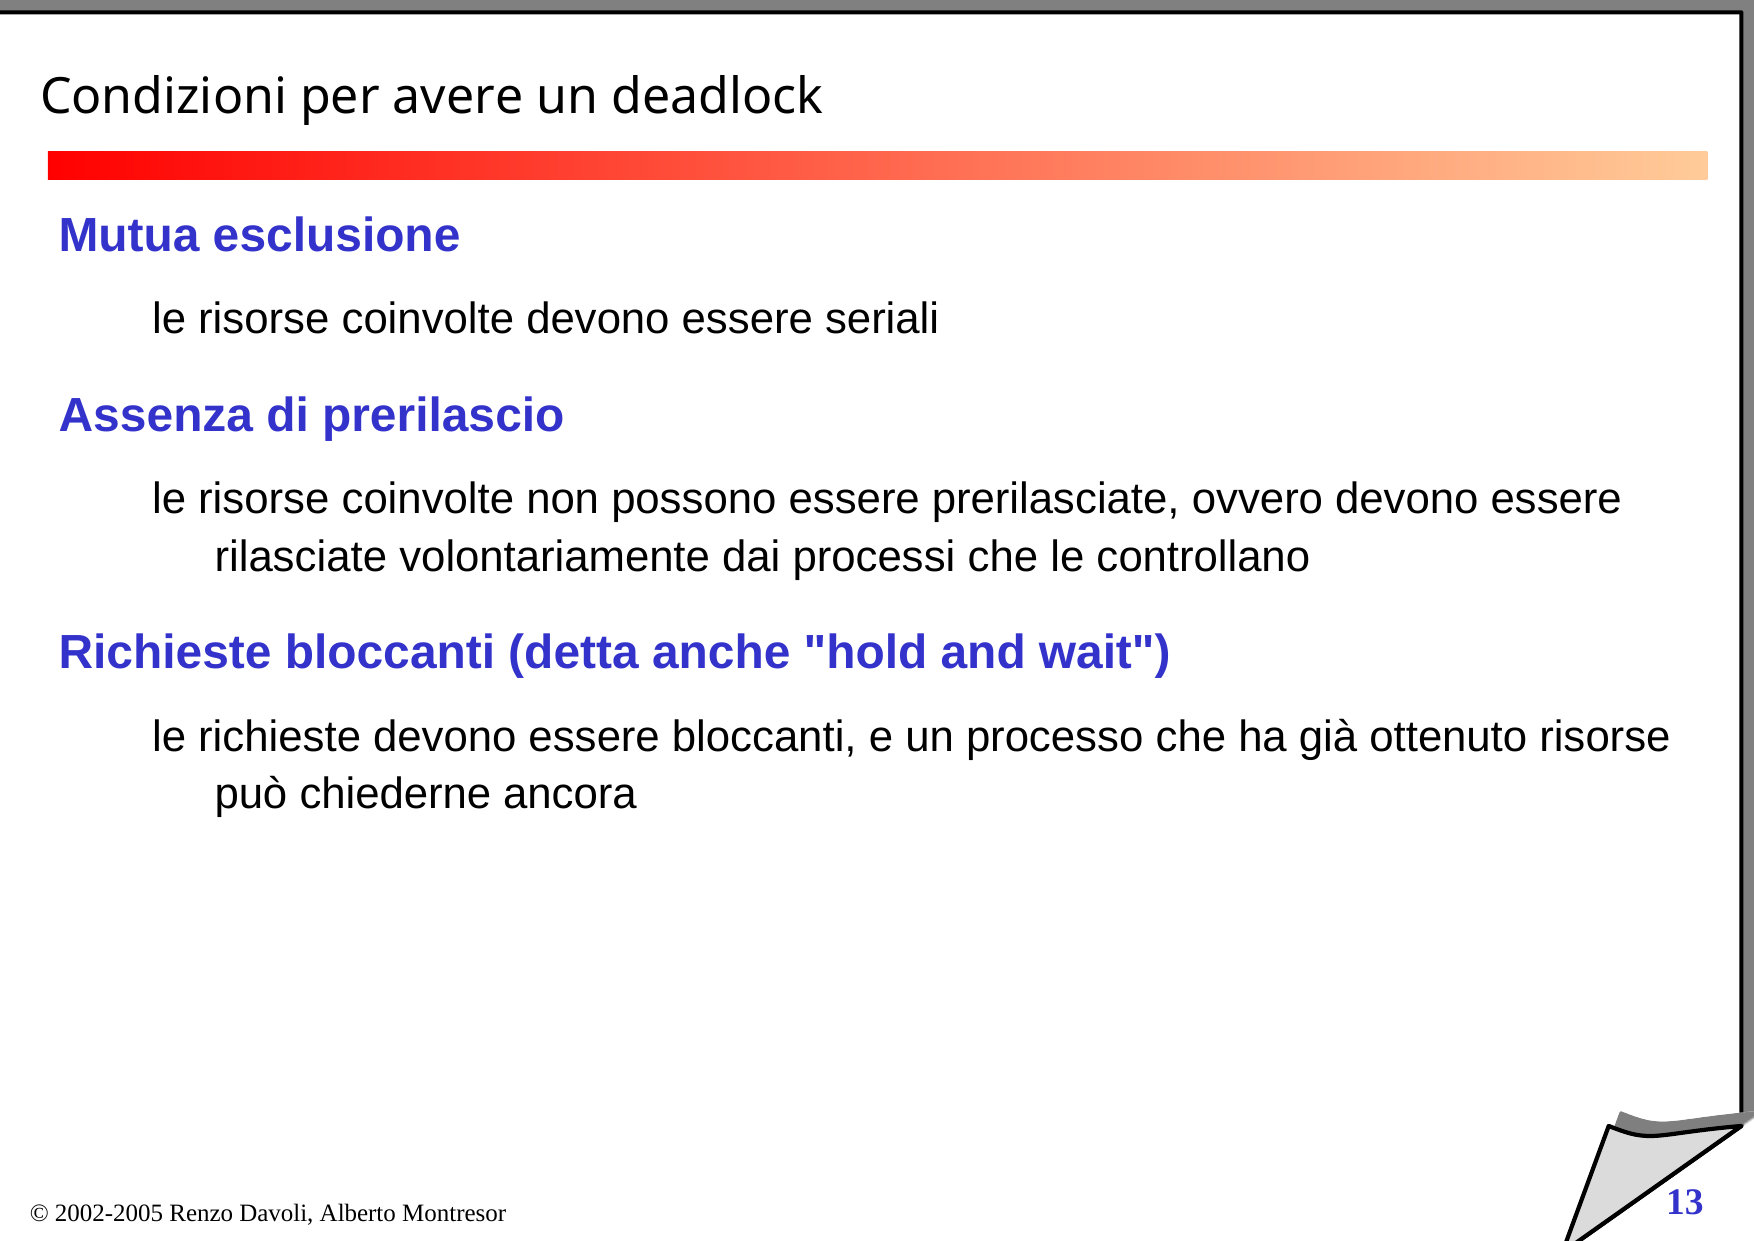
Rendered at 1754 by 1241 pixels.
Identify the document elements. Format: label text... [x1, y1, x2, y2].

title Condizioni per avere un deadlock [40, 49, 1714, 144]
text_box q [750, 152, 754, 179]
list Mutua esclusione le risorse coinvolte devono essere seriali Assenza di prerilascio le risorse coinvolte non possono essere prerilasciate, ovvero devono essere rilasciate volontariamente dai processi che le controllano Richieste bloccanti (detta anche "hold and wait") le richieste devono essere bloccanti, e un processo che ha già ottenuto risorse può chiederne ancora [58, 206, 1696, 943]
